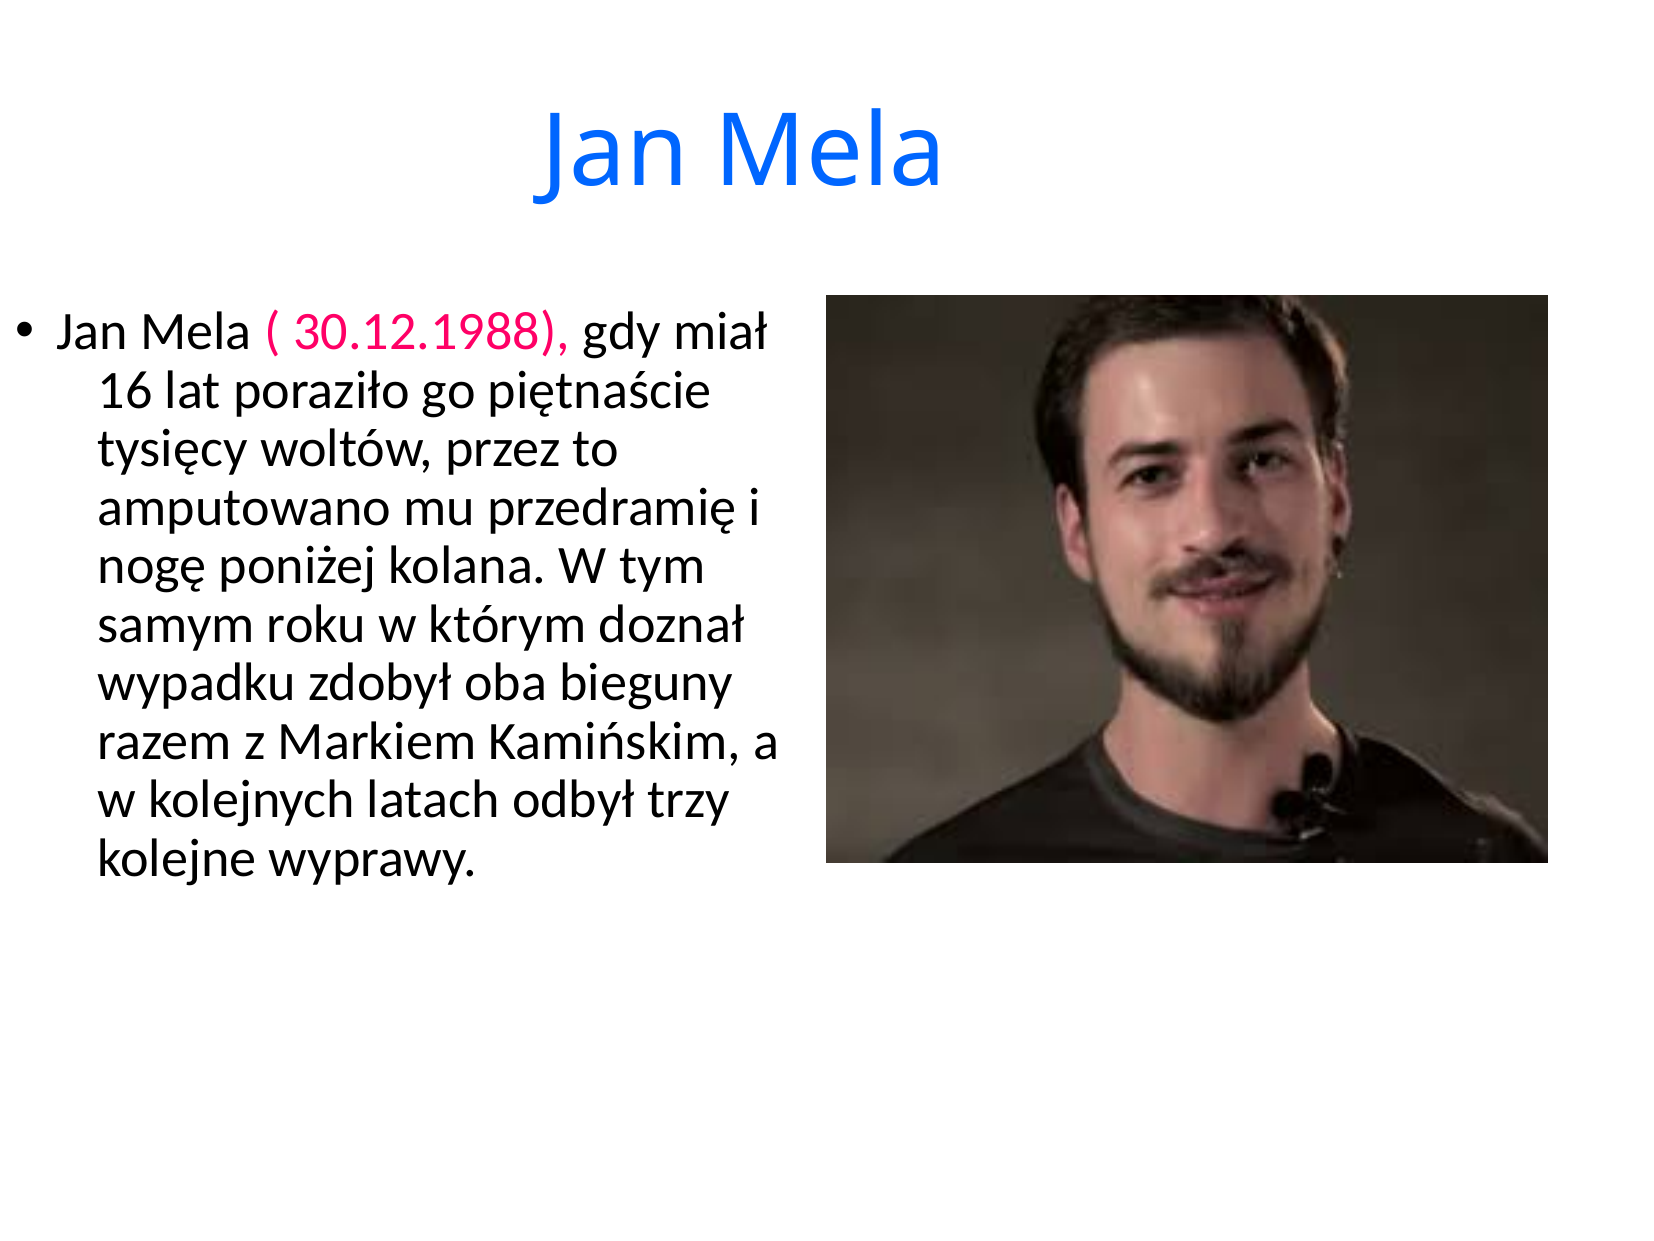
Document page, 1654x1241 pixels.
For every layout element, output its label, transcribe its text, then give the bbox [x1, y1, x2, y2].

list Jan Mela ( 30.12.1988), gdy miał 16 lat poraziło go piętnaście tysięcy woltów, przez to amputowano mu przedramię i nogę poniżej kolana. W tym samym roku w którym doznał wypadku zdobył oba bieguny razem z Markiem Kamińskim, a w kolejnych latach odbył trzy kolejne wyprawy. [0, 295, 827, 1114]
picture [826, 295, 1548, 864]
title Jan Mela [0, 49, 1489, 257]
